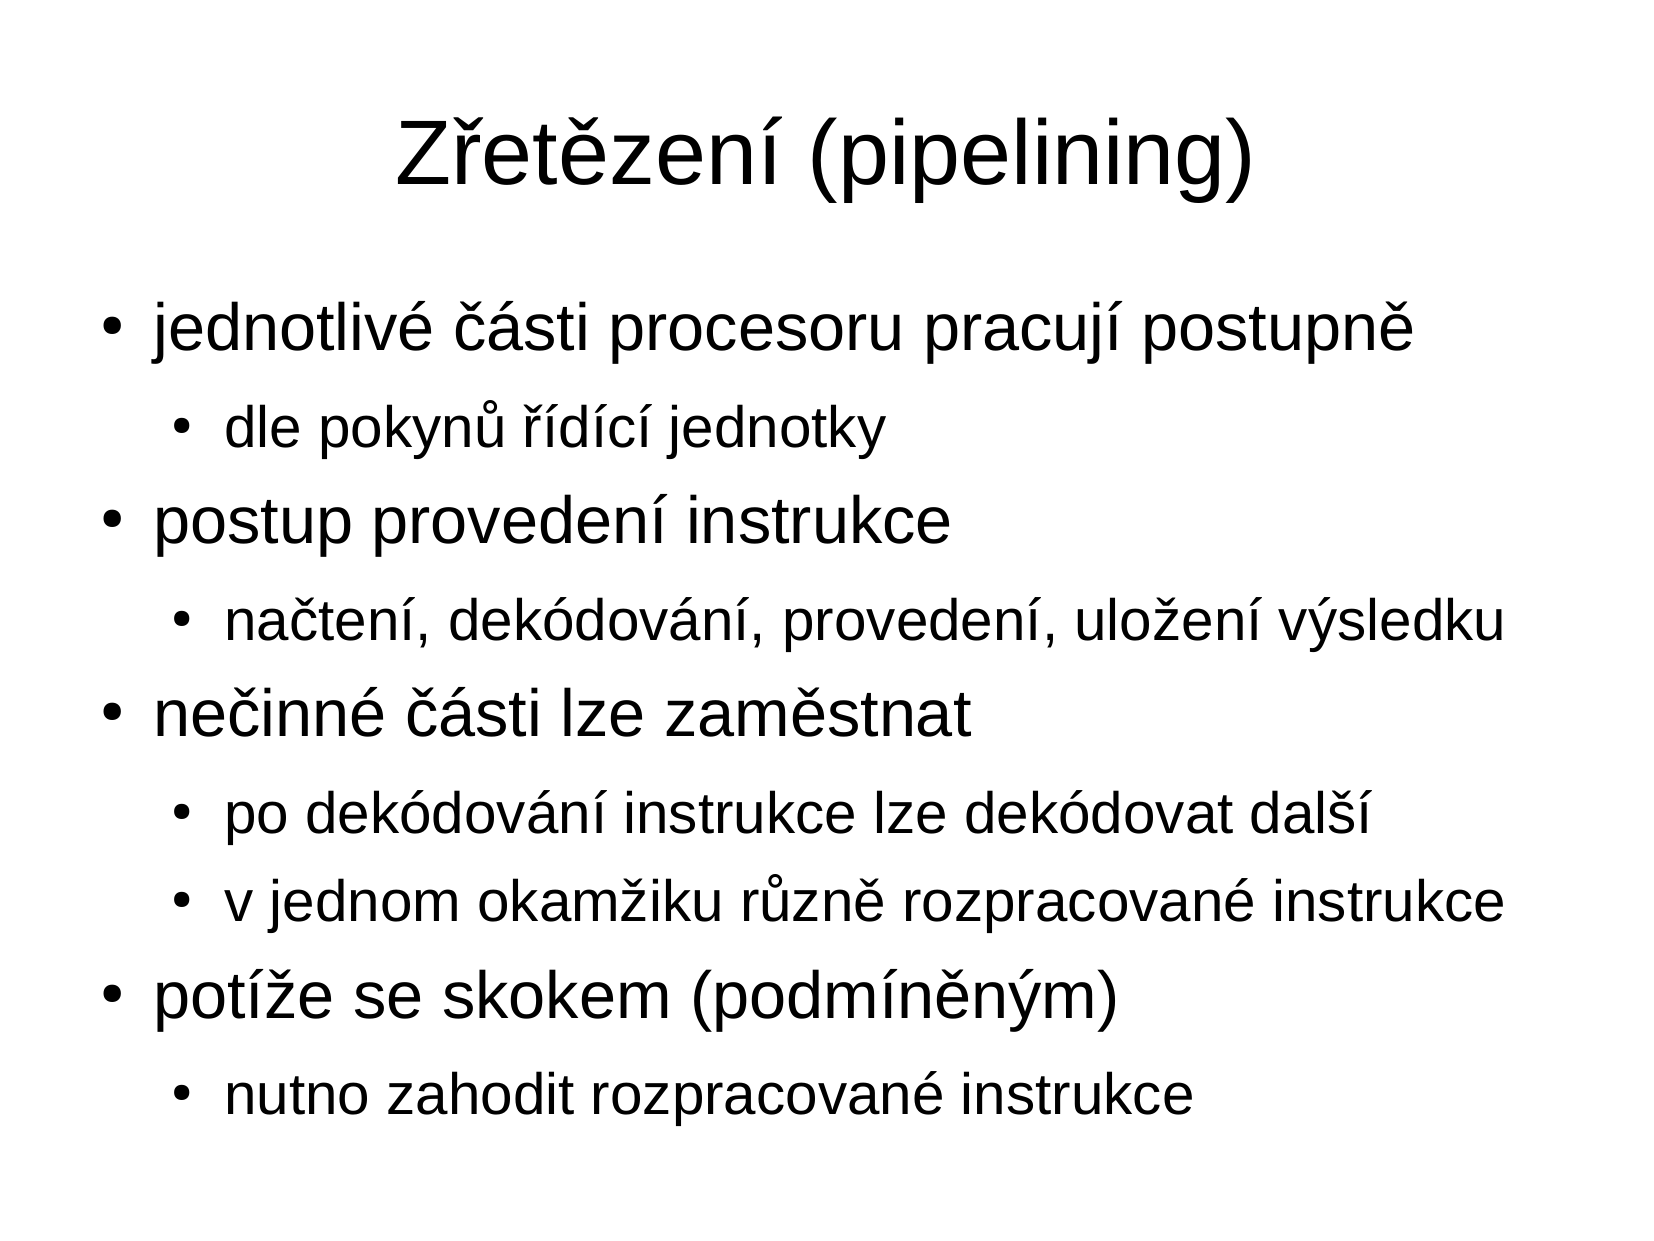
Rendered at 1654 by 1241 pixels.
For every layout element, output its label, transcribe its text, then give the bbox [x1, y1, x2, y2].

title Zřetězení (pipelining) [82, 56, 1571, 250]
list jednotlivé části procesoru pracují postupně dle pokynů řídící jednotky postup provedení instrukce načtení, dekódování, provedení, uložení výsledku nečinné části lze zaměstnat po dekódování instrukce lze dekódovat další v jednom okamžiku různě rozpracované instrukce potíže se skokem (podmíněným) nutno zahodit rozpracované instrukce [82, 290, 1571, 1128]
